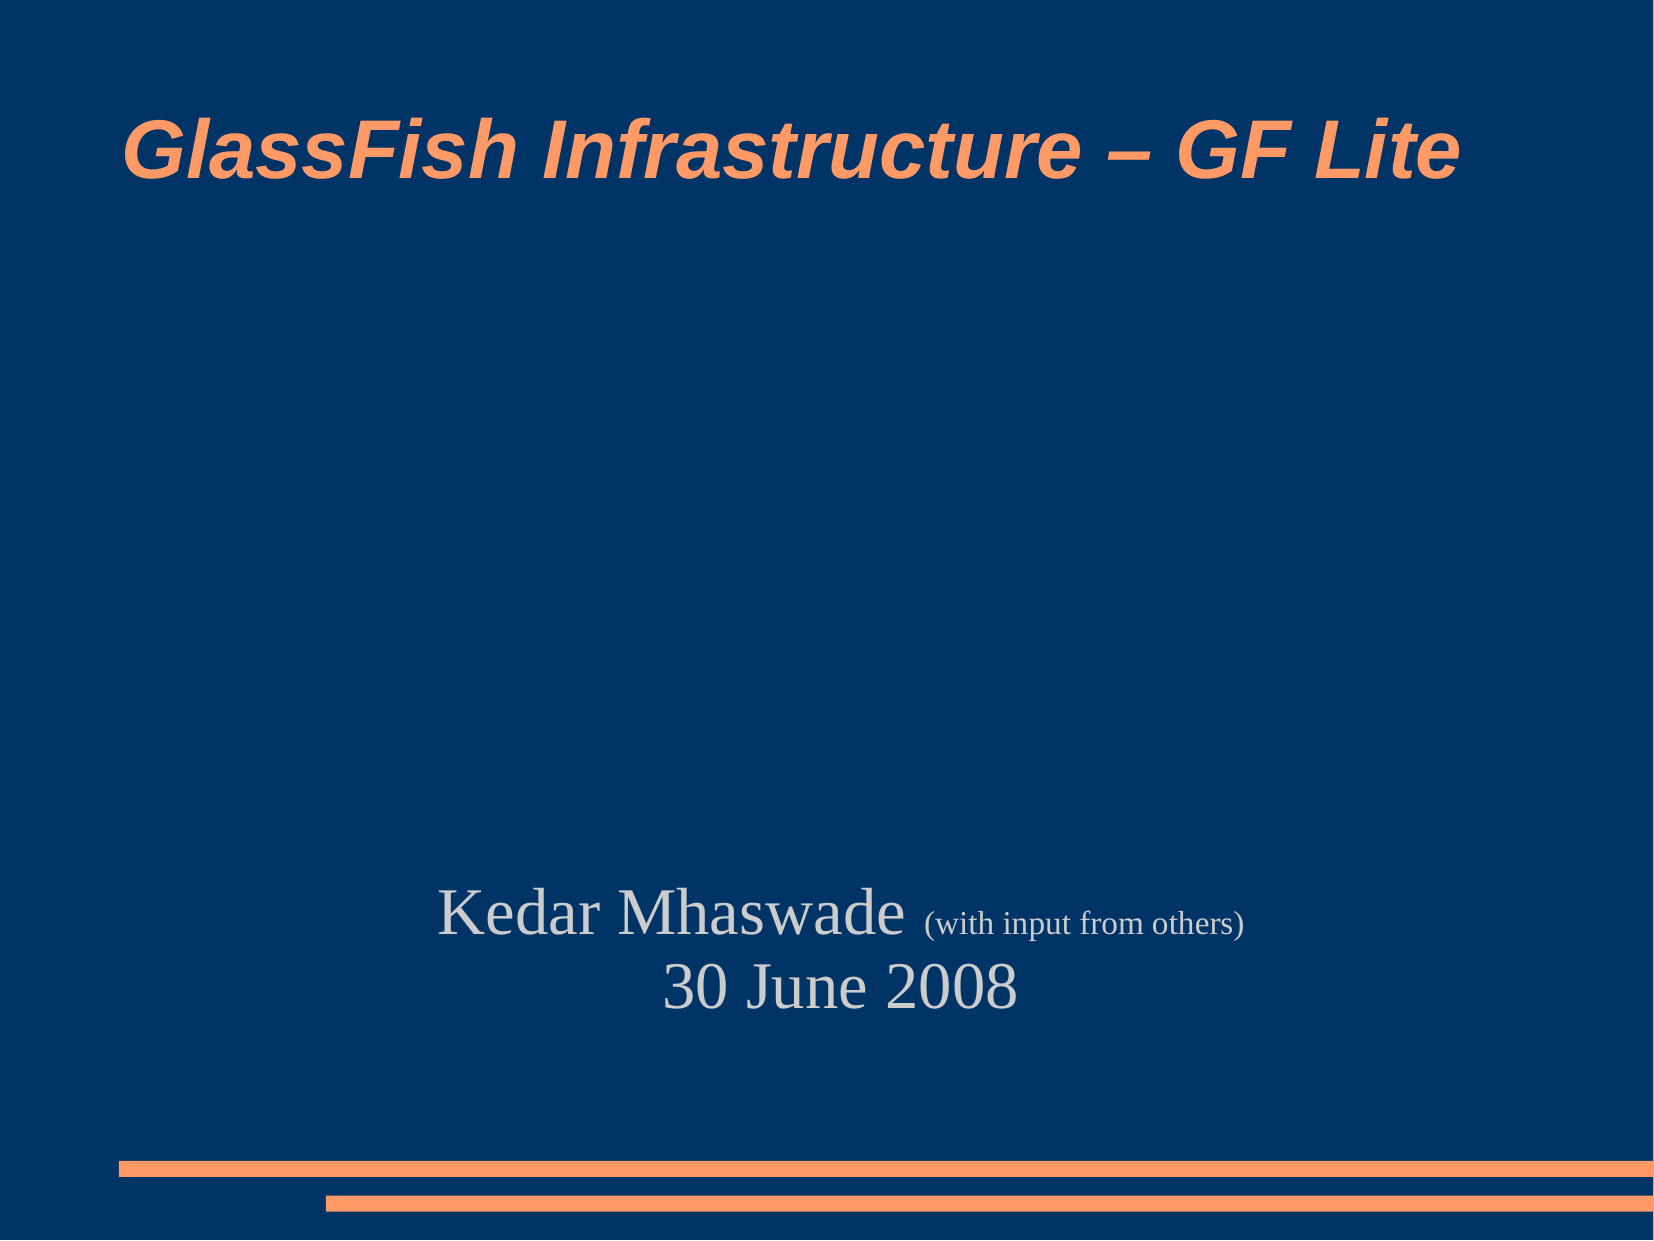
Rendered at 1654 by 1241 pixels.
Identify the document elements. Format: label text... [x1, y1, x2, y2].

title GlassFish Infrastructure – GF Lite [121, 46, 1534, 254]
subtitle Kedar Mhaswade (with input from others) 30 June 2008 [121, 322, 1561, 1133]
